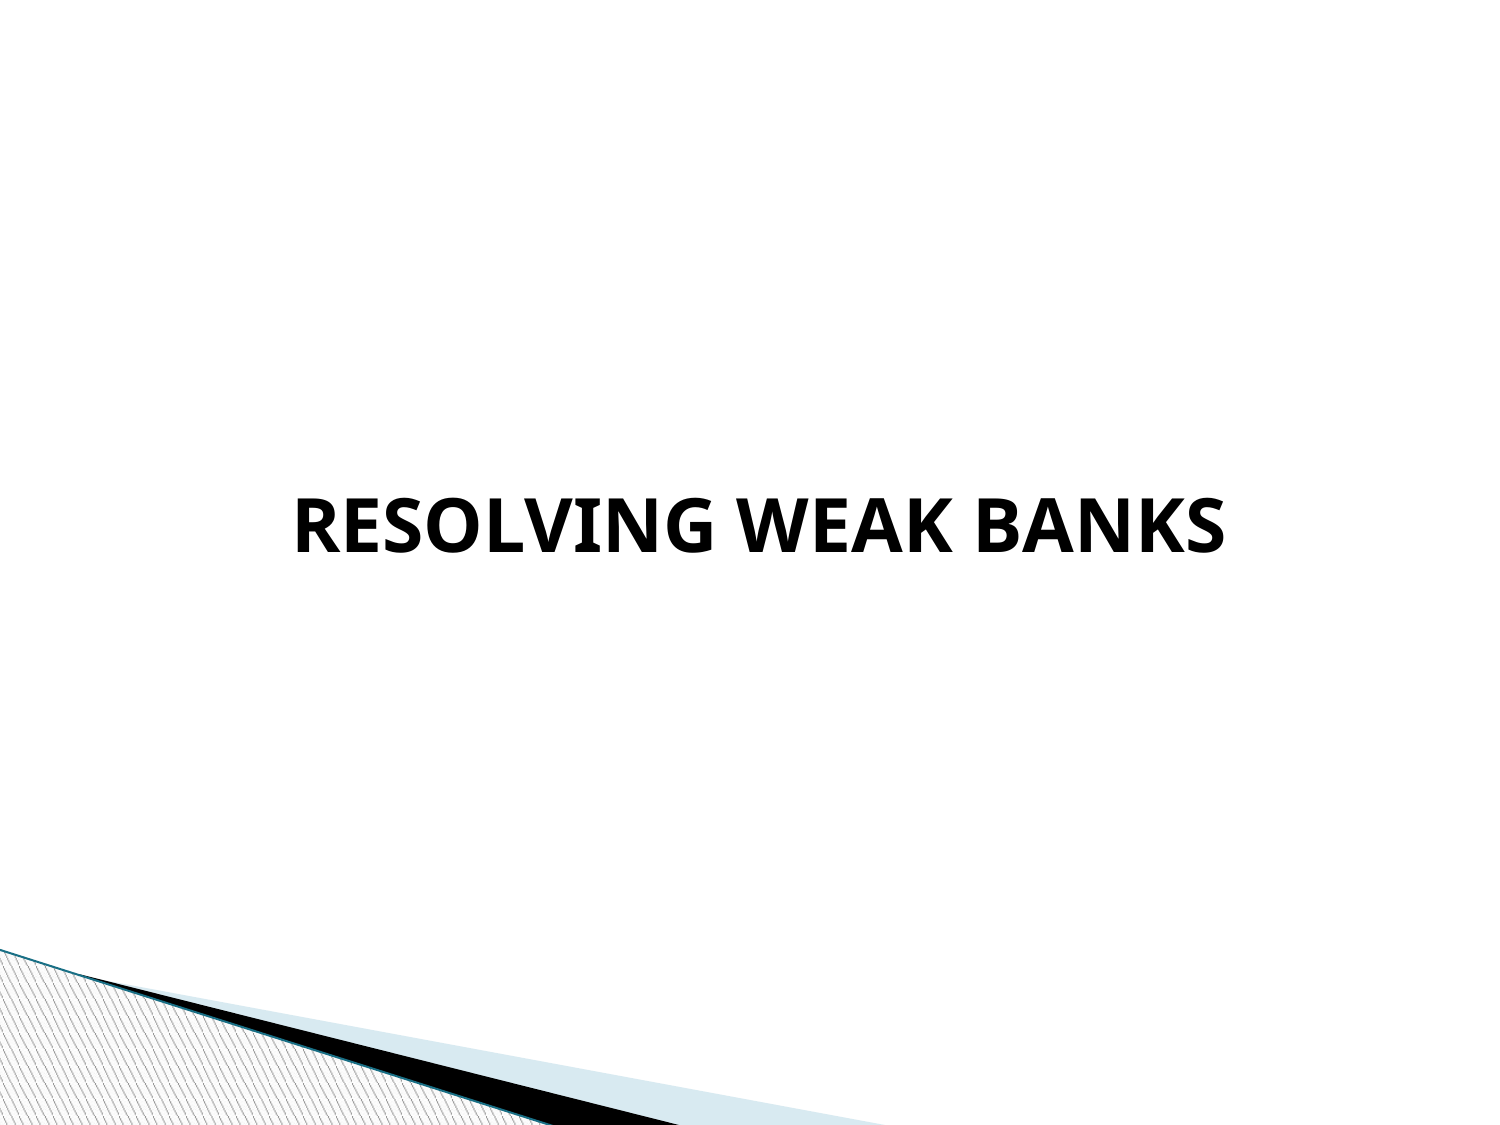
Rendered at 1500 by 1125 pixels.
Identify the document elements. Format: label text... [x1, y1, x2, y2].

list RESOLVING WEAK BANKS [75, 243, 1425, 986]
picture [0, 952, 543, 1125]
